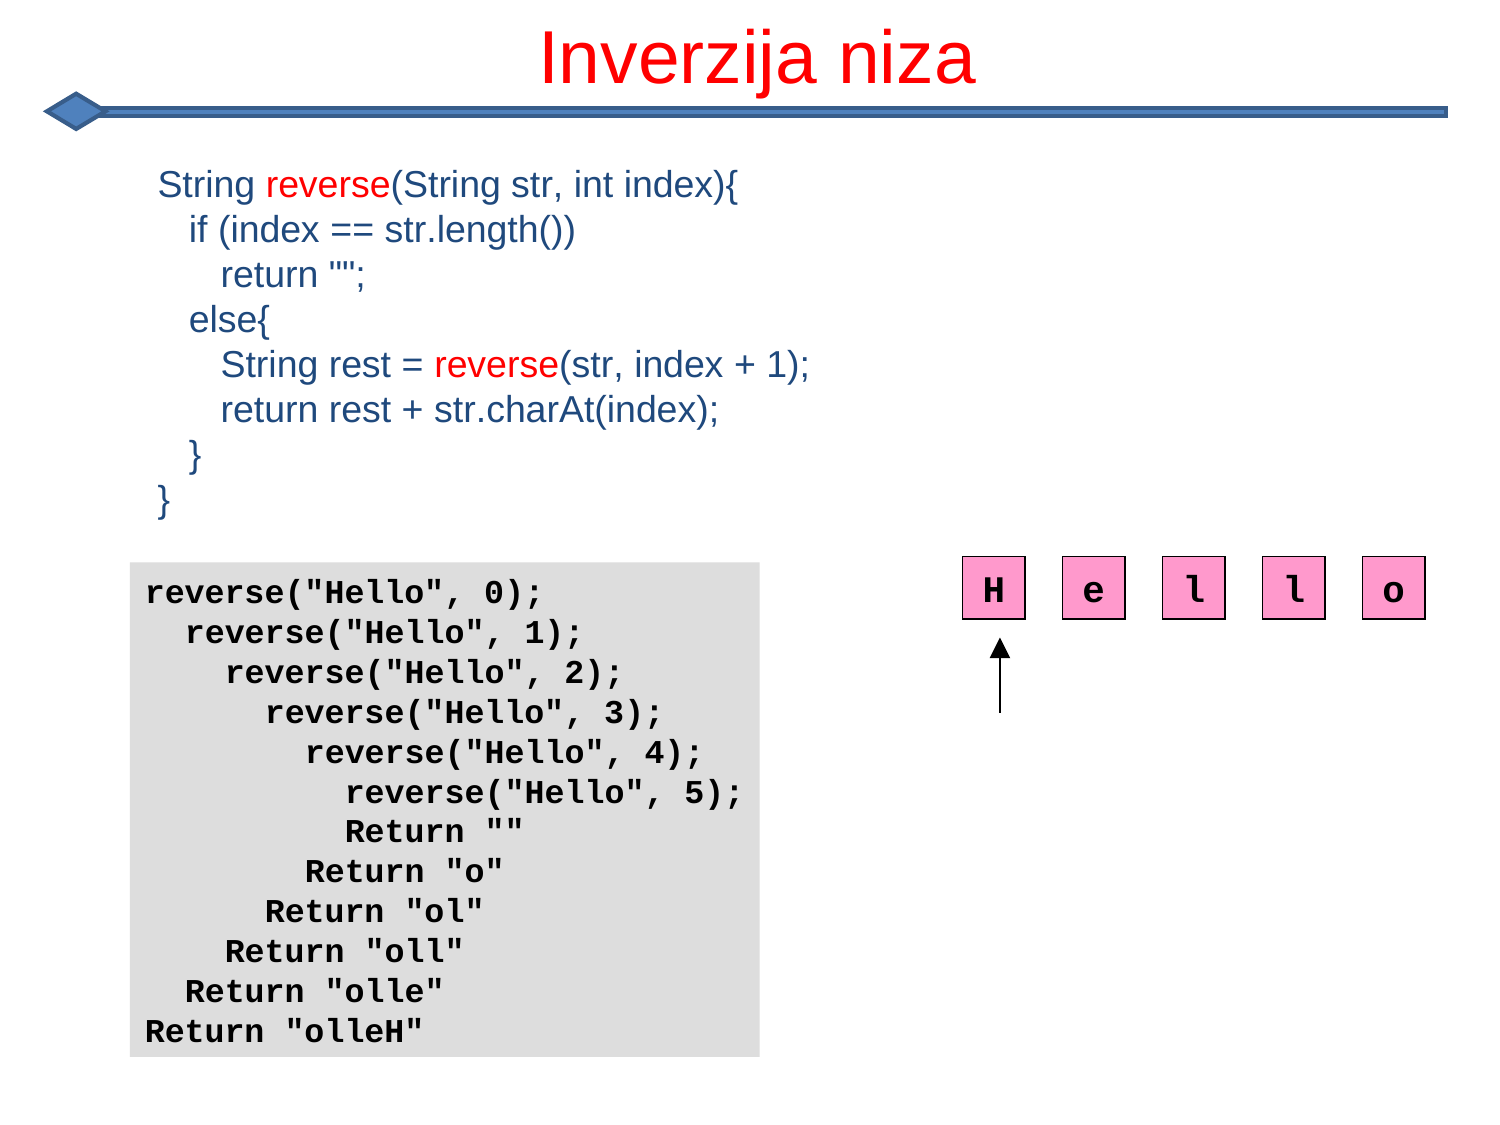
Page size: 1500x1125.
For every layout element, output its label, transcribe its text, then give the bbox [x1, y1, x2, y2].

text_box l [1162, 556, 1225, 620]
text_box H [962, 556, 1025, 620]
text_box reverse("Hello", 0); reverse("Hello", 1); reverse("Hello", 2); reverse("Hello", 3); reverse("Hello", 4); reverse("Hello", 5); Return "" Return "o" Return "ol" Return "oll" Return "olle" Return "olleH" [129, 562, 760, 1057]
title Inverzija niza [82, 0, 1433, 108]
text_box e [1062, 556, 1126, 620]
text_box String reverse(String str, int index){ if (index == str.length()) return ""; else{ String rest = reverse(str, index + 1); return rest + str.charAt(index); } } [142, 152, 826, 528]
text_box l [1262, 556, 1325, 620]
text_box o [1362, 556, 1426, 620]
